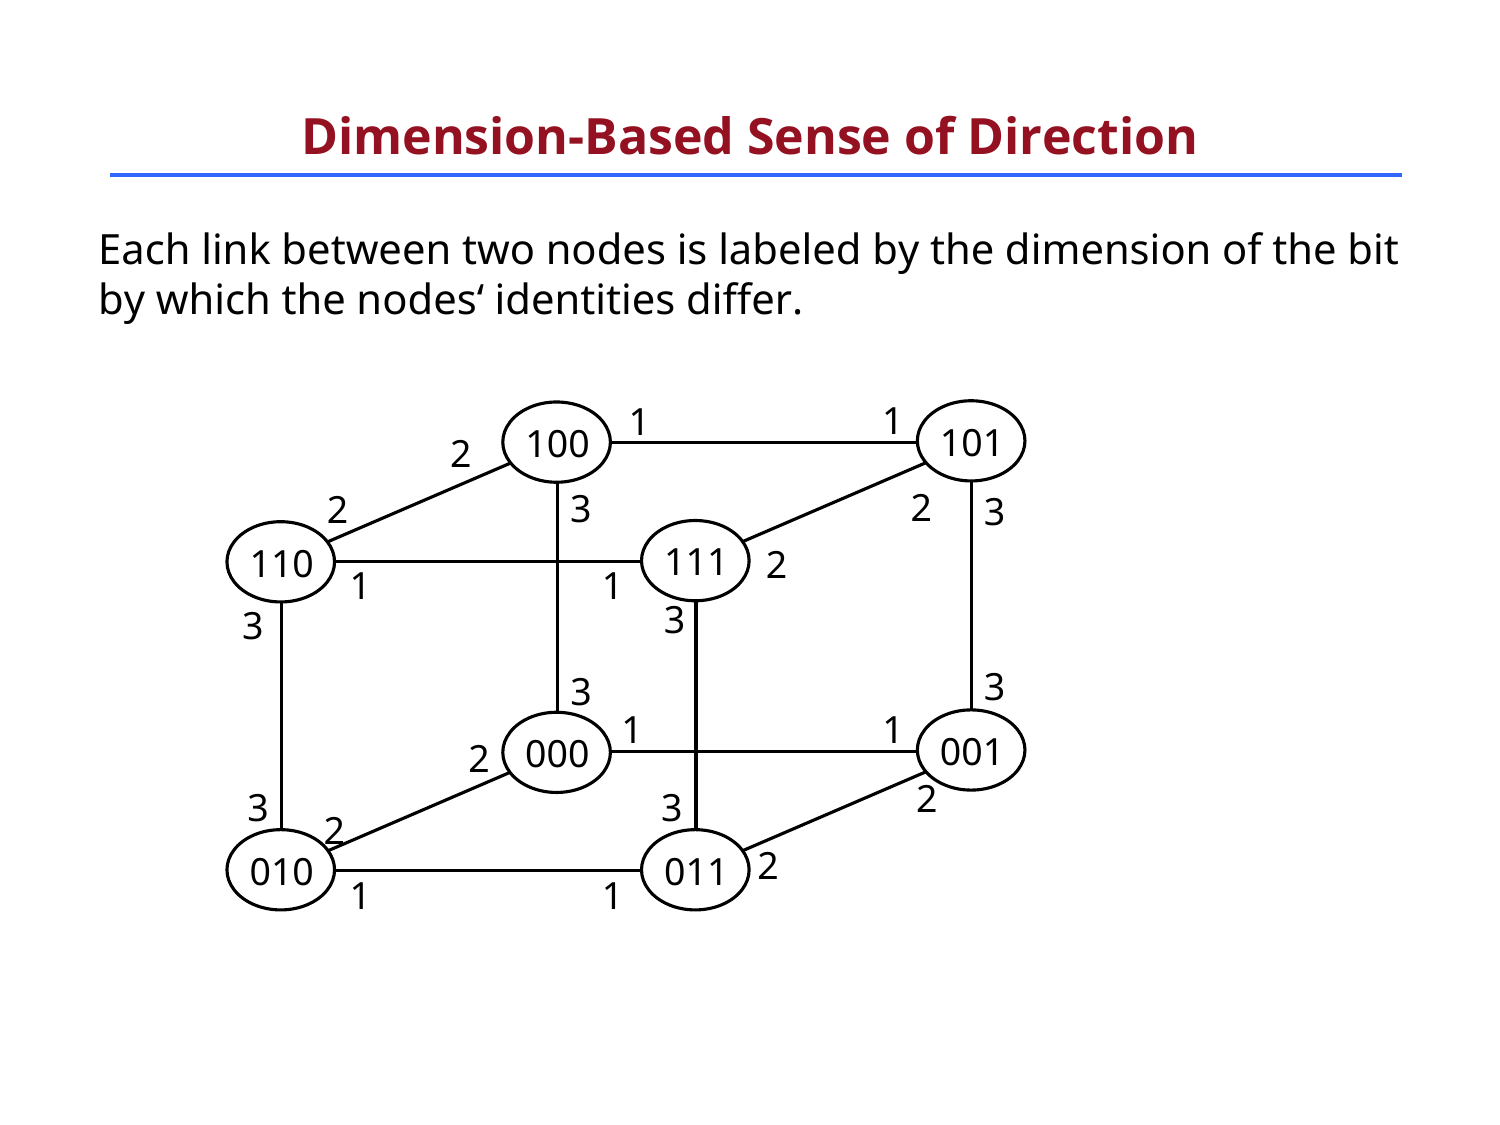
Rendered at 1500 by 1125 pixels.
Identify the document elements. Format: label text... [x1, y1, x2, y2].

text_box [937, 472, 1005, 481]
text_box 1 [613, 390, 665, 451]
text_box [641, 540, 649, 582]
text_box [661, 901, 730, 910]
text_box 3 [555, 659, 607, 721]
text_box [918, 729, 925, 767]
text_box 1 [334, 864, 386, 926]
text_box 2 [453, 727, 505, 788]
text_box [246, 593, 315, 602]
text_box 001 [925, 719, 1020, 781]
text_box 011 [649, 840, 744, 901]
text_box [246, 901, 315, 910]
text_box [502, 422, 510, 463]
text_box [1020, 424, 1025, 458]
text_box 1 [867, 697, 919, 759]
text_box [329, 544, 334, 580]
text_box 1 [334, 553, 386, 615]
text_box [744, 543, 750, 578]
text_box [505, 732, 510, 773]
text_box 3 [232, 775, 284, 837]
text_box [226, 849, 234, 890]
text_box 3 [555, 477, 607, 539]
text_box [701, 592, 729, 601]
text_box 2 [435, 422, 487, 483]
title Dimension-Based Sense of Direction [112, 99, 1388, 169]
text_box 2 [895, 476, 947, 537]
text_box [641, 849, 649, 891]
text_box 2 [742, 834, 794, 896]
text_box 010 [297, 861, 308, 883]
text_box [937, 709, 1006, 719]
text_box 000 [510, 722, 605, 783]
text_box 1 [867, 389, 919, 450]
text_box 3 [969, 480, 1021, 542]
text_box [244, 829, 308, 840]
text_box [244, 521, 312, 532]
text_box 2 [751, 533, 803, 594]
text_box [936, 400, 1006, 410]
text_box [605, 735, 610, 770]
text_box Each link between two nodes is labeled by the dimension of the bit by which the nodes‘ identities differ. [83, 215, 1417, 332]
text_box [329, 860, 334, 888]
text_box [226, 542, 234, 582]
text_box [521, 712, 592, 722]
text_box [953, 781, 1006, 791]
text_box 101 [925, 410, 1020, 472]
text_box [605, 424, 611, 460]
text_box 3 [646, 776, 698, 837]
text_box [1020, 733, 1025, 767]
text_box [523, 474, 590, 483]
text_box 3 [648, 588, 701, 649]
text_box 2 [308, 799, 361, 860]
text_box [918, 420, 925, 462]
text_box 1 [606, 697, 658, 759]
text_box 1 [587, 864, 639, 926]
text_box 2 [312, 478, 364, 539]
text_box [521, 401, 593, 412]
text_box [660, 520, 731, 530]
text_box [521, 783, 592, 793]
text_box 100 [510, 412, 605, 474]
text_box 110 [234, 532, 329, 593]
text_box 3 [969, 655, 1021, 716]
text_box [659, 829, 732, 840]
text_box 010 [234, 840, 329, 901]
text_box 1 [587, 554, 639, 615]
text_box 111 [649, 530, 744, 592]
text_box 2 [901, 767, 953, 829]
text_box 3 [227, 594, 279, 655]
